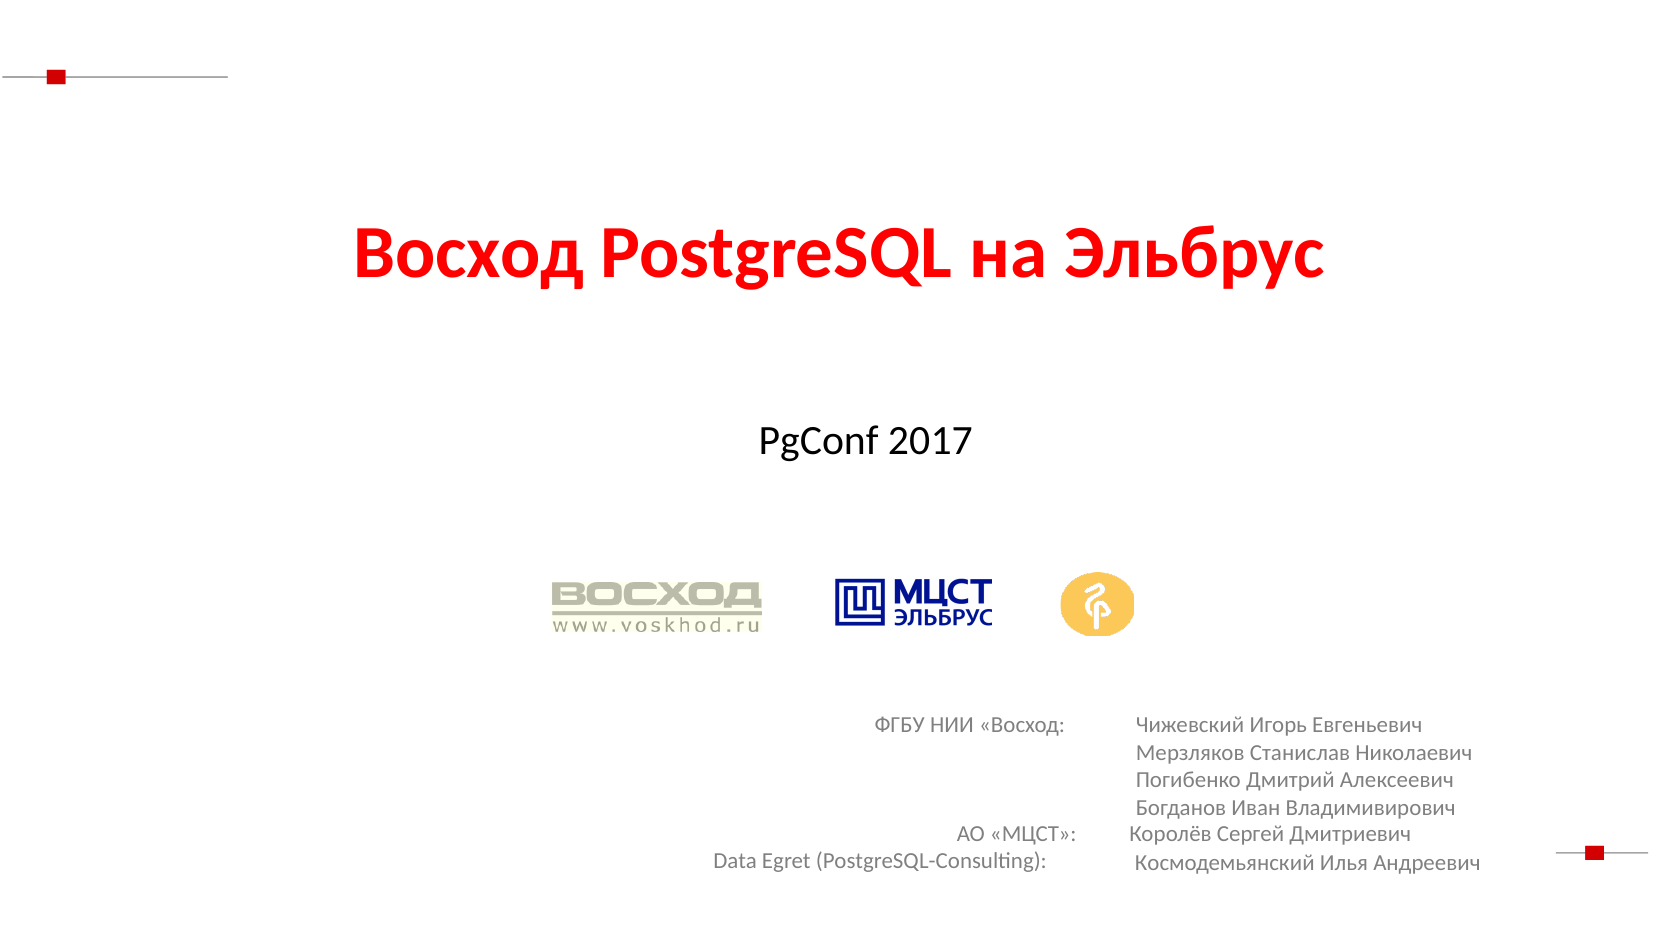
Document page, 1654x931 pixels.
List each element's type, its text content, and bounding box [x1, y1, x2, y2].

text_box Чижевский Игорь Евгеньевич Мерзляков Станислав Николаевич Погибенко Дмитрий Алексеевич Богданов Иван Владимивирович [1121, 702, 1489, 828]
text_box Королёв Сергей Дмитриевич [1114, 811, 1427, 854]
picture [552, 582, 762, 632]
text_box PgConf 2017 [260, 405, 1472, 471]
picture [1060, 572, 1134, 636]
text_box Космодемьянский Илья Андреевич [1120, 840, 1497, 883]
picture [832, 578, 992, 626]
text_box [1585, 845, 1604, 860]
text_box Data Egret (PostgreSQL-Consulting): [698, 837, 1063, 881]
text_box АО «МЦСТ»: [941, 811, 1092, 854]
text_box Восход PostgreSQL на Эльбрус [117, 195, 1563, 301]
text_box [46, 69, 66, 85]
text_box ФГБУ НИИ «Восход: [859, 702, 1081, 745]
